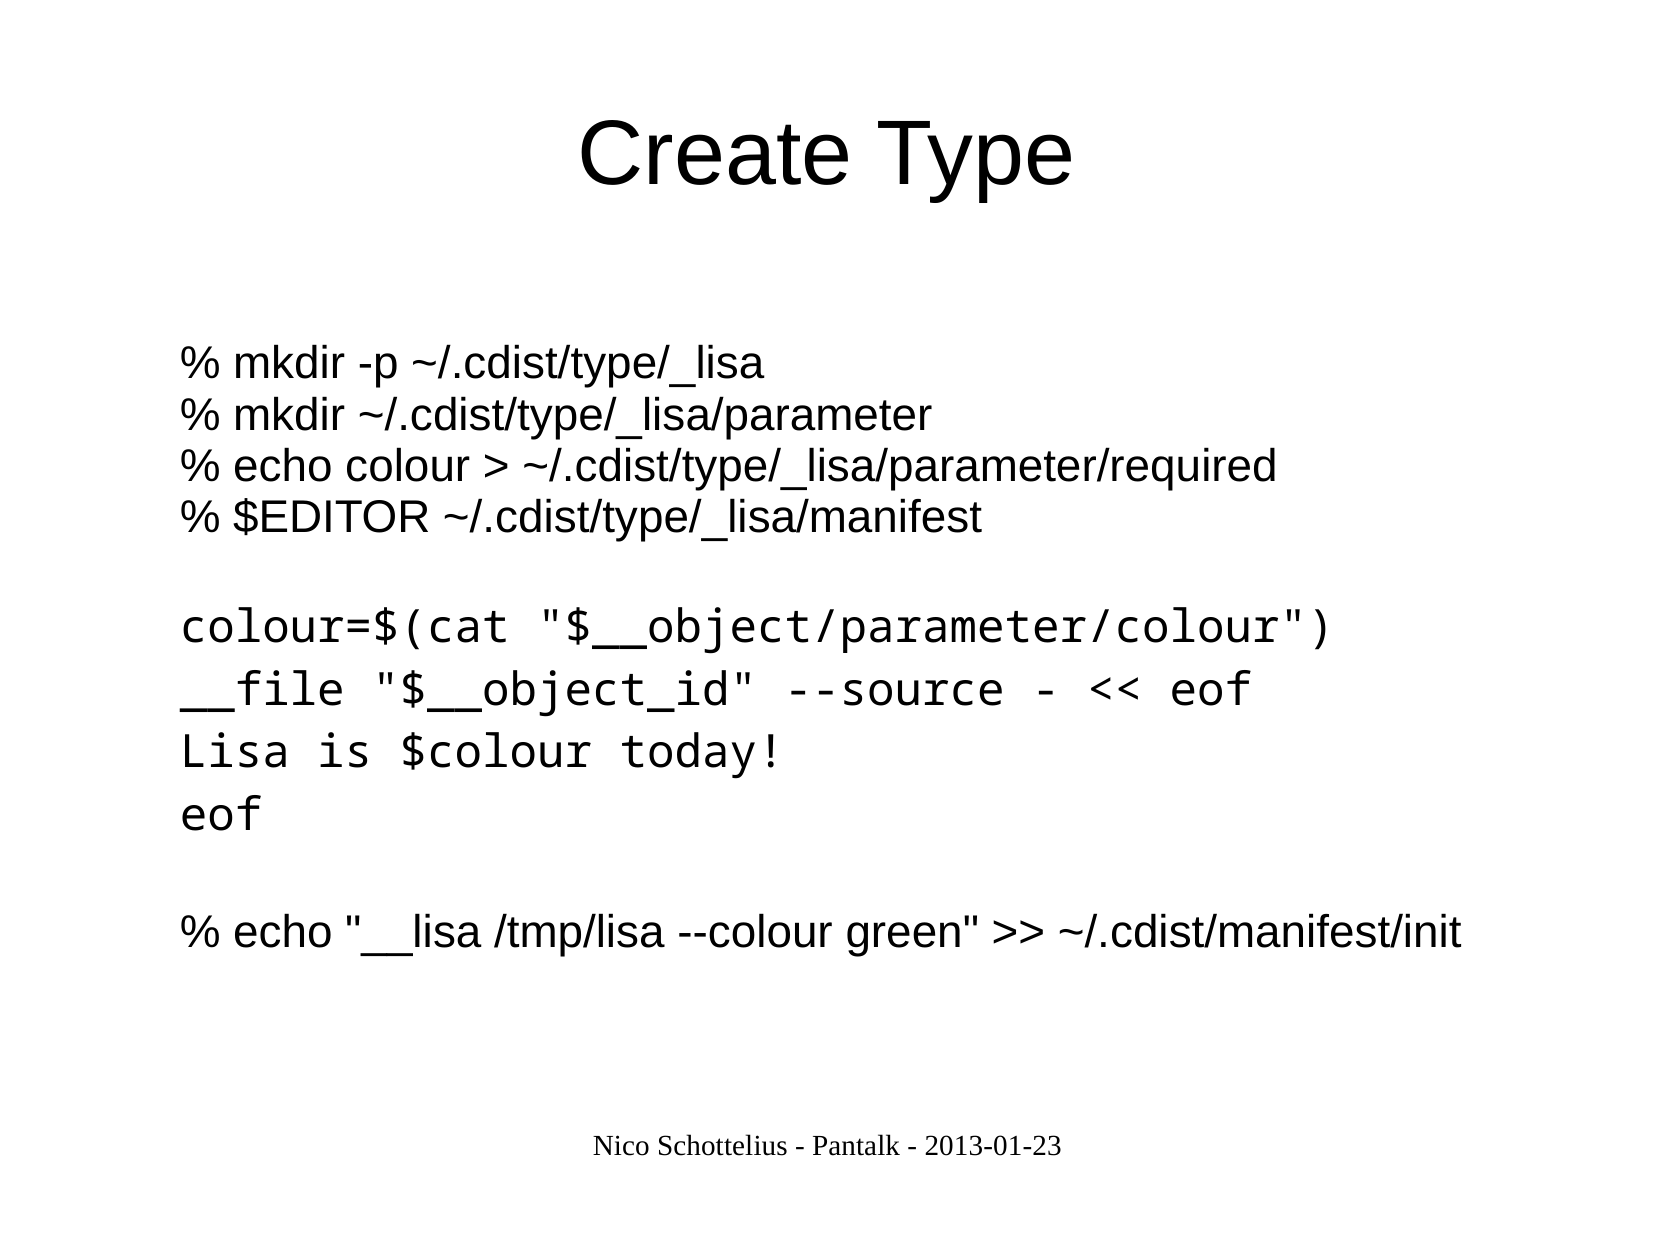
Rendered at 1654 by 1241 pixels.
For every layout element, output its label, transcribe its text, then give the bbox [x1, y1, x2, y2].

title Create Type [82, 49, 1571, 257]
text_box % mkdir -p ~/.cdist/type/_lisa % mkdir ~/.cdist/type/_lisa/parameter % echo colour > ~/.cdist/type/_lisa/parameter/required % $EDITOR ~/.cdist/type/_lisa/manifest colour=$(cat "$__object/parameter/colour") __file "$__object_id" --source - << eof Lisa is $colour today! eof % echo "__lisa /tmp/lisa --colour green" >> ~/.cdist/manifest/init [165, 330, 1546, 975]
